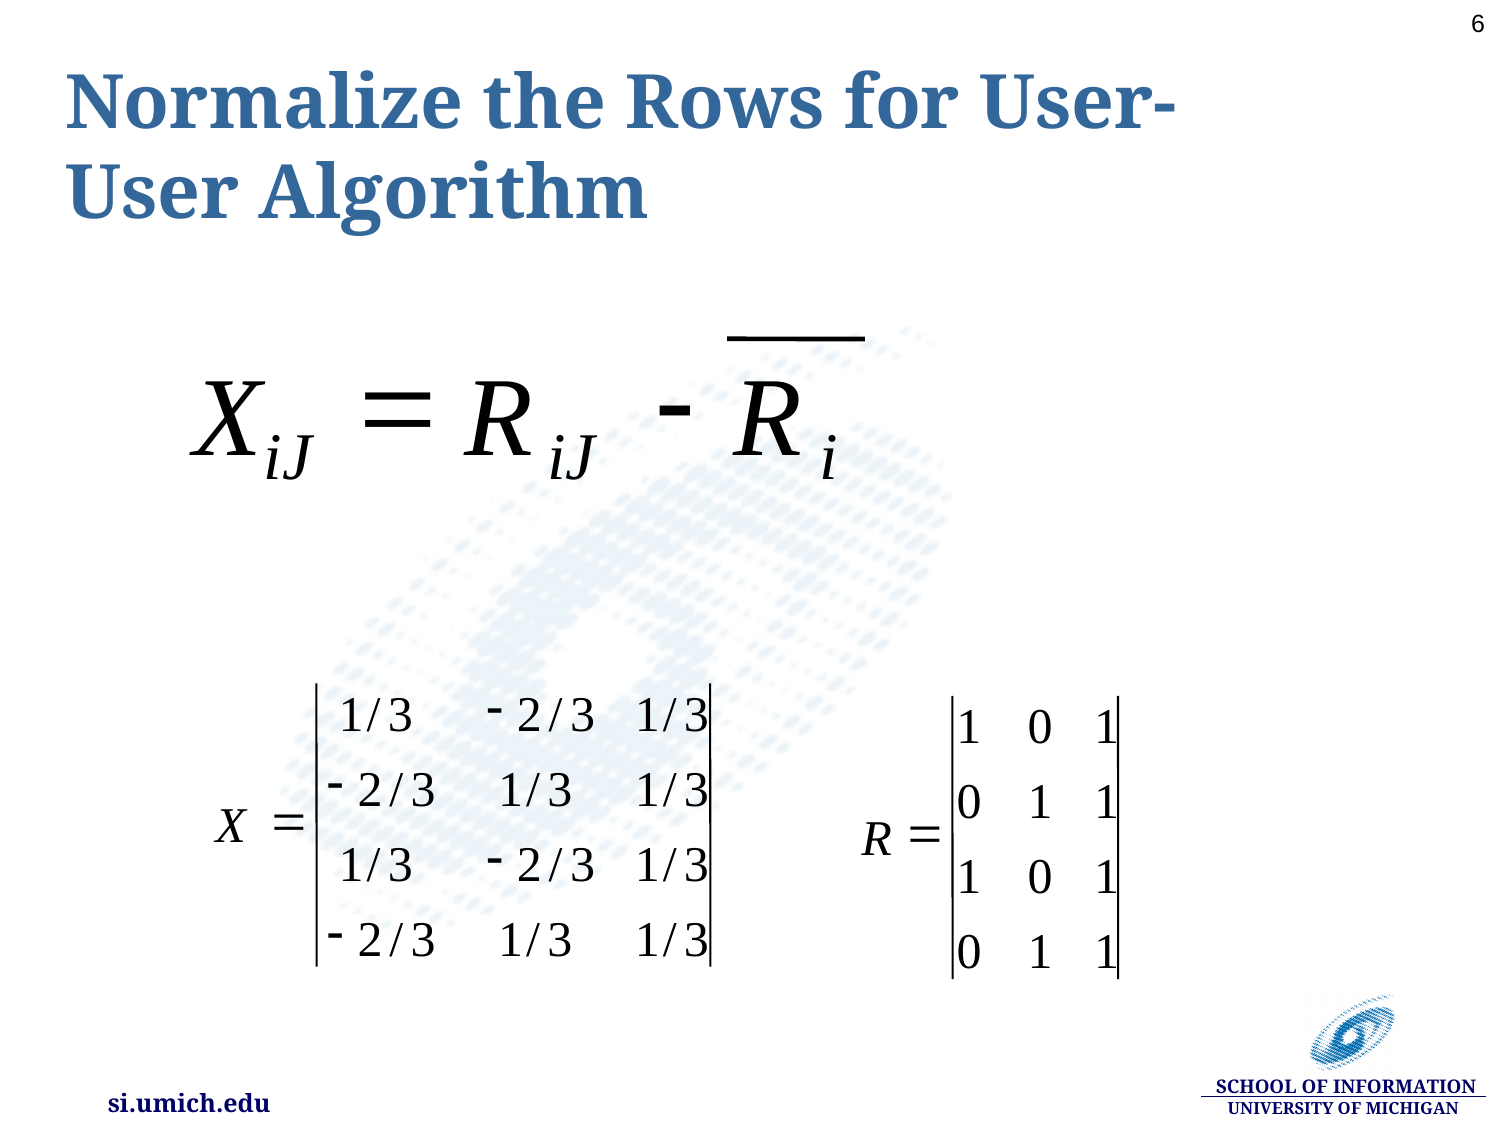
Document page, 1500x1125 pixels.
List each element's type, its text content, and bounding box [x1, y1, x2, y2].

text_box 1 [1094, 768, 1120, 829]
text_box R [734, 343, 803, 479]
text_box 2 [516, 831, 542, 892]
text_box / [526, 906, 541, 967]
text_box / [389, 906, 404, 967]
text_box  [326, 900, 344, 961]
text_box / [548, 831, 563, 892]
text_box X [215, 811, 246, 853]
text_box 3 [684, 756, 710, 817]
text_box / [548, 681, 563, 742]
text_box X [215, 792, 246, 840]
text_box 1 [1027, 918, 1053, 979]
text_box 1 [1027, 768, 1053, 829]
text_box / [366, 681, 381, 742]
text_box 1 [634, 831, 660, 892]
text_box 1 [498, 756, 524, 817]
text_box iJ [263, 413, 313, 494]
title Normalize the Rows for User-User Algorithm [50, 46, 1326, 242]
text_box  [656, 330, 694, 466]
text_box 1 [338, 831, 364, 892]
text_box R [489, 386, 519, 418]
text_box / [662, 756, 677, 817]
text_box 3 [387, 831, 414, 892]
text_box 1 [1094, 918, 1120, 979]
picture [200, 270, 1000, 953]
text_box R [872, 824, 885, 838]
text_box 3 [684, 681, 710, 742]
text_box 3 [684, 906, 710, 967]
text_box 1 [1094, 693, 1120, 754]
text_box 1 [634, 906, 660, 967]
text_box  [354, 330, 444, 466]
text_box 1 [956, 843, 982, 904]
text_box  [905, 799, 946, 860]
text_box 1 [634, 681, 660, 742]
text_box 3 [410, 906, 436, 967]
text_box 3 [569, 831, 596, 892]
text_box 0 [1027, 693, 1053, 754]
text_box / [389, 756, 404, 817]
text_box 1 [956, 693, 982, 754]
text_box 3 [684, 831, 710, 892]
text_box 2 [357, 756, 383, 817]
text_box i [819, 413, 838, 494]
text_box 0 [1027, 843, 1053, 904]
text_box R [861, 805, 892, 866]
text_box 3 [387, 681, 414, 742]
text_box 1 [338, 681, 364, 742]
text_box 0 [956, 918, 982, 979]
text_box / [366, 831, 381, 892]
text_box 2 [516, 681, 542, 742]
picture [1299, 987, 1401, 1073]
text_box  [326, 750, 344, 811]
text_box 3 [547, 906, 573, 967]
text_box 1 [634, 756, 660, 817]
text_box 0 [956, 768, 982, 829]
text_box 3 [410, 756, 436, 817]
text_box / [526, 756, 541, 817]
text_box / [662, 831, 677, 892]
text_box 1 [498, 906, 524, 967]
text_box 3 [547, 756, 573, 817]
text_box  [486, 675, 504, 736]
text_box R [464, 343, 534, 479]
text_box iJ [547, 413, 596, 494]
text_box  [269, 787, 310, 848]
text_box R [758, 386, 788, 418]
text_box / [662, 906, 677, 967]
text_box 1 [1094, 843, 1120, 904]
text_box X [193, 385, 263, 479]
text_box X [193, 343, 263, 451]
text_box  [486, 825, 504, 886]
text_box 2 [357, 906, 383, 967]
text_box 3 [569, 681, 596, 742]
text_box <number> [1337, 0, 1500, 51]
text_box / [662, 681, 677, 742]
